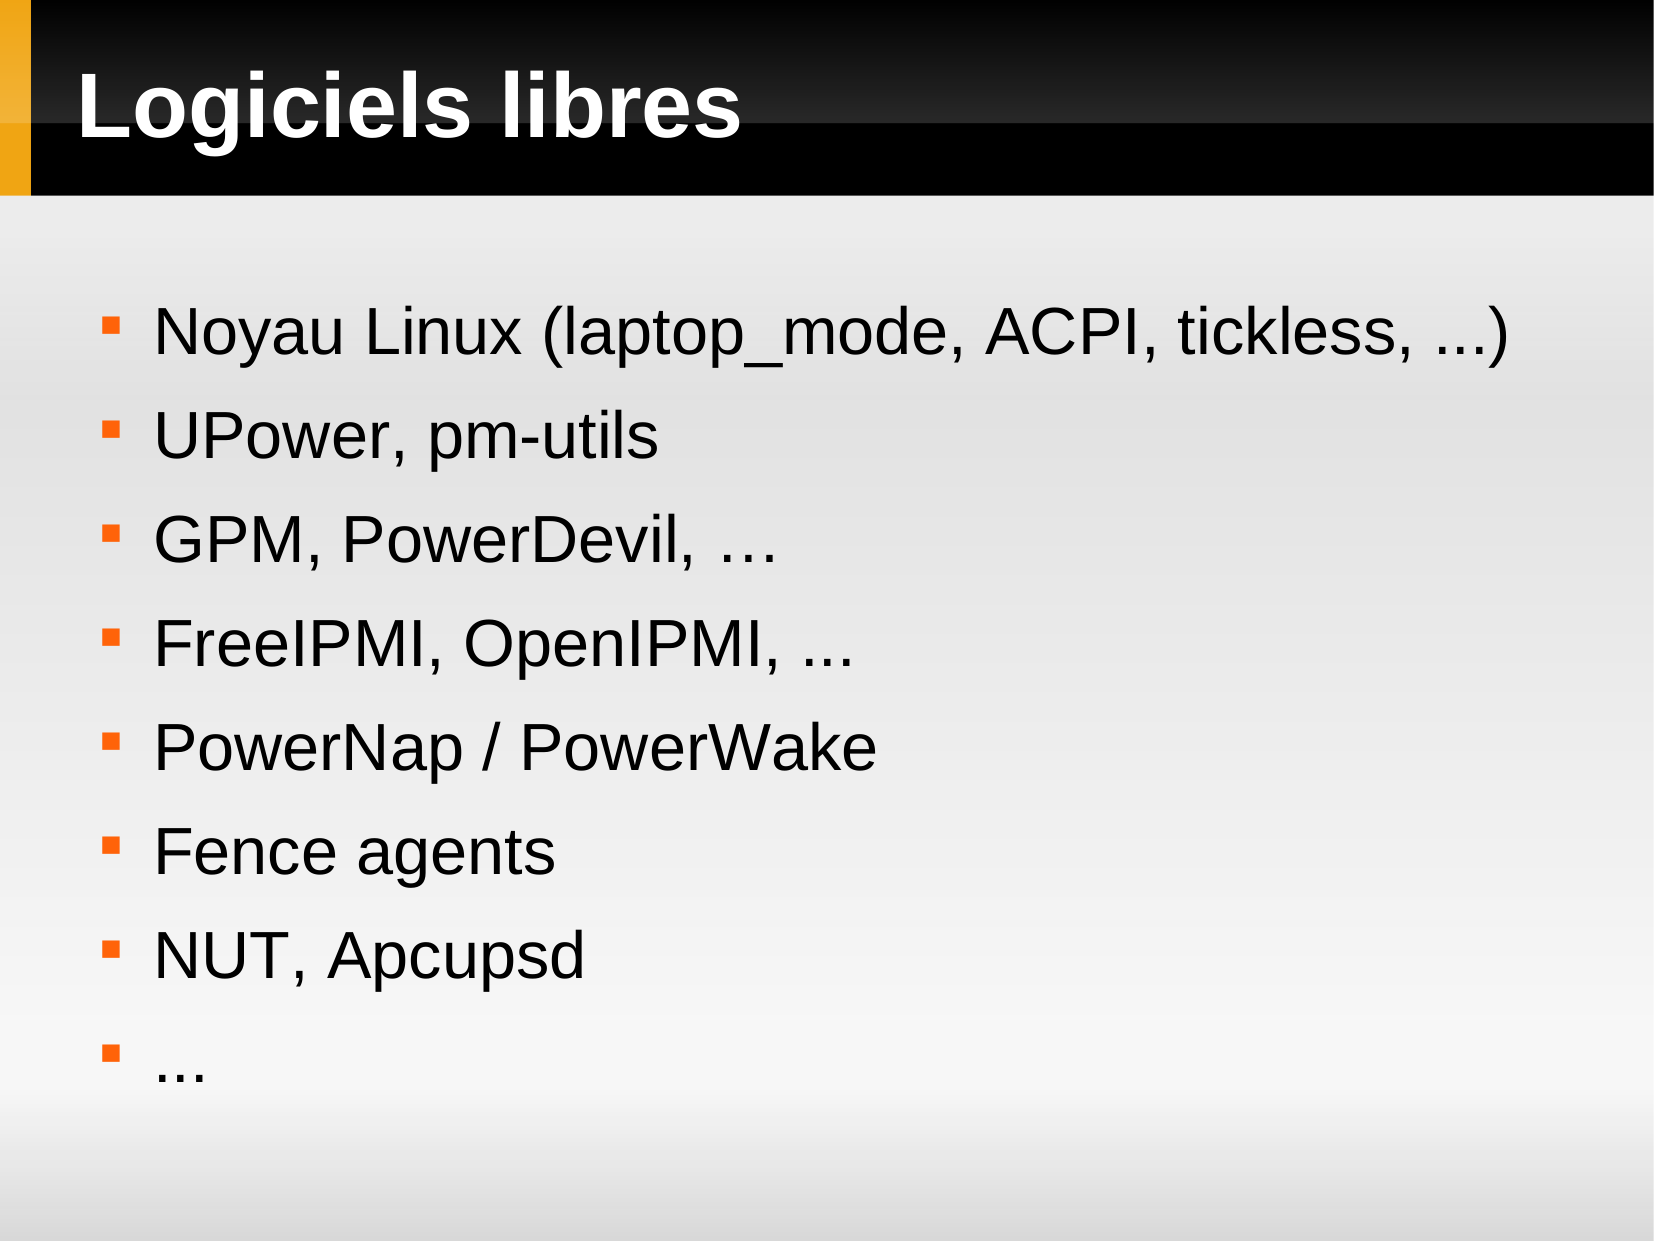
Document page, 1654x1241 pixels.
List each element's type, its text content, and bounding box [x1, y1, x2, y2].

title Logiciels libres [76, 0, 1565, 208]
list Noyau Linux (laptop_mode, ACPI, tickless, ...) UPower, pm-utils GPM, PowerDevil, … FreeIPMI, OpenIPMI, ... PowerNap / PowerWake Fence agents NUT, Apcupsd ... [82, 290, 1571, 1109]
picture [0, 0, 1654, 1241]
